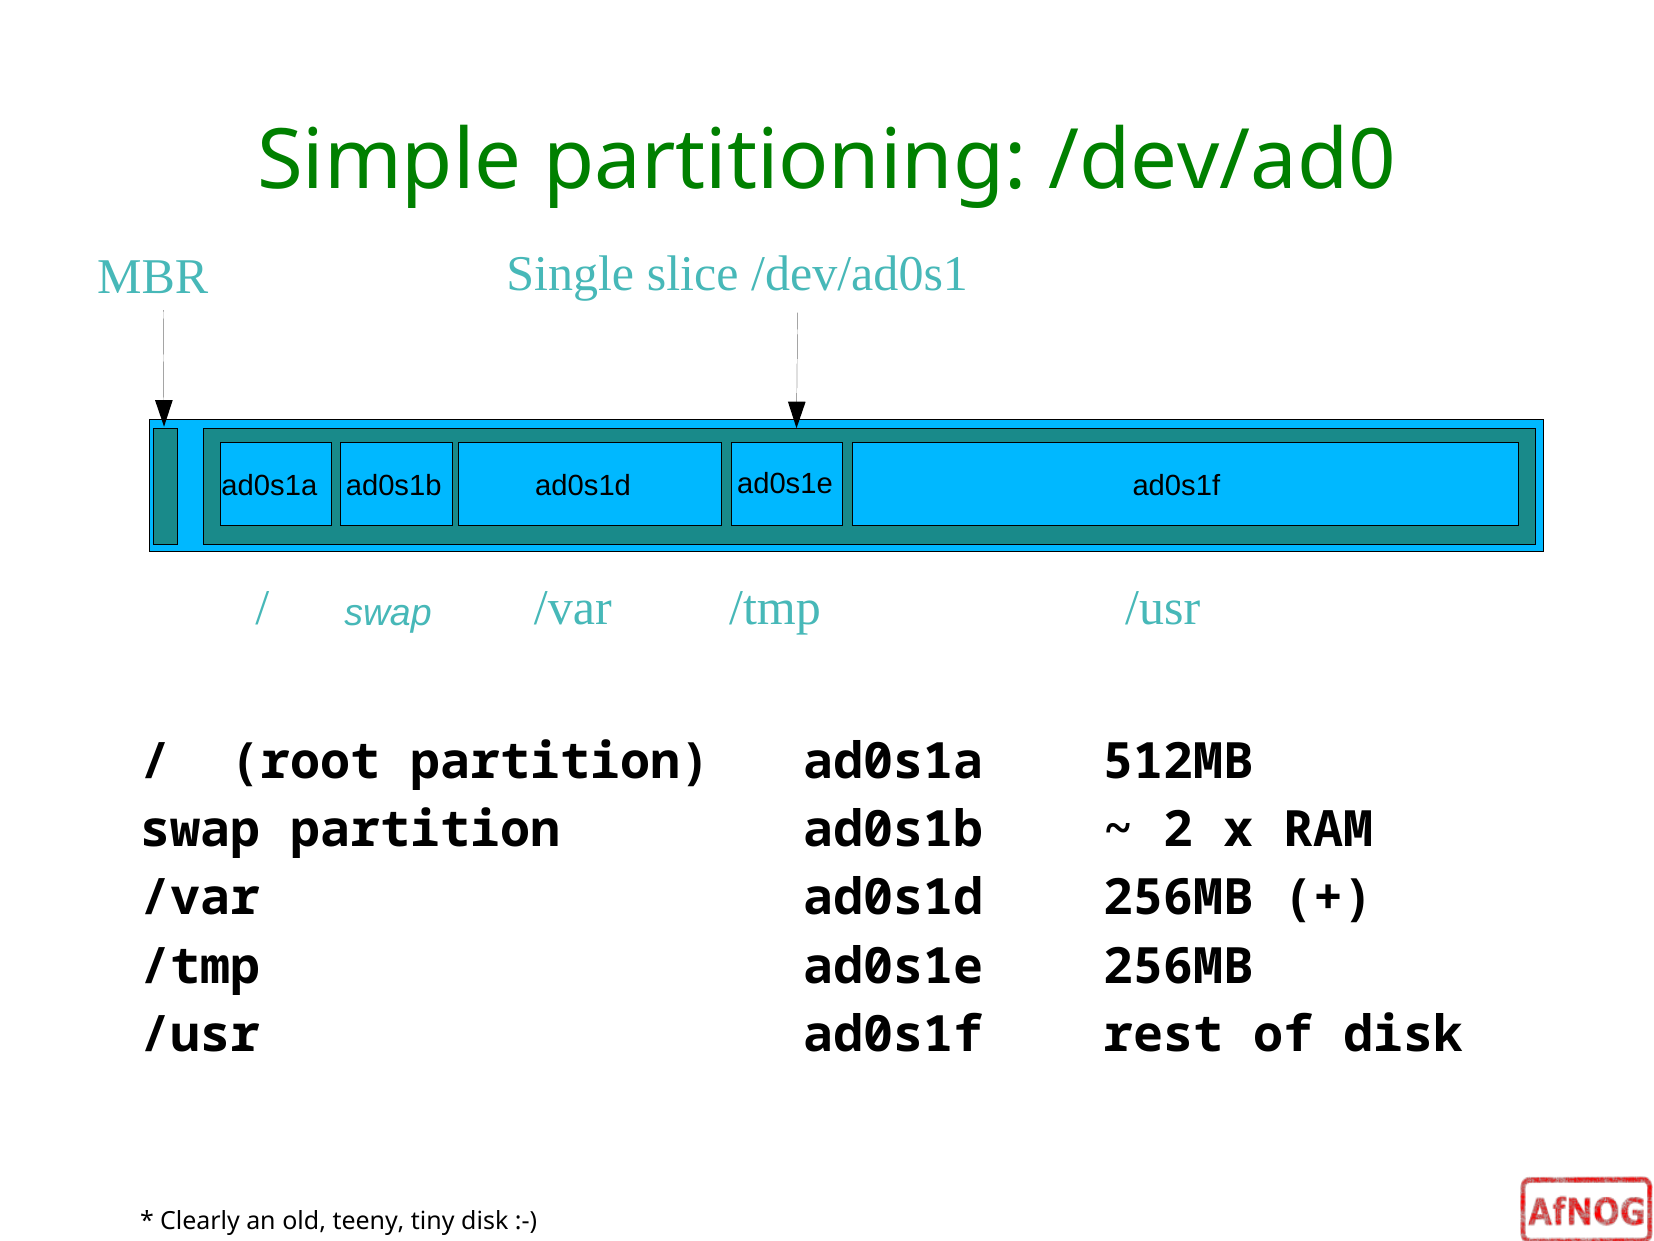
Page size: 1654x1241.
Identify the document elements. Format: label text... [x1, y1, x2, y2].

text_box / (root partition) ad0s1a 512MB swap partition ad0s1b ~ 2 x RAM /var ad0s1d 256MB (+) /tmp ad0s1e 256MB /usr ad0s1f rest of disk * Clearly an old, teeny, tiny disk :-) [140, 724, 1513, 1192]
text_box /var [533, 579, 633, 641]
text_box ad0s1a [221, 468, 329, 506]
text_box swap [344, 591, 440, 640]
text_box ad0s1f [1132, 468, 1233, 506]
text_box ad0s1b [345, 468, 454, 506]
text_box / [255, 579, 273, 641]
text_box [149, 419, 1544, 552]
text_box MBR [97, 248, 223, 310]
text_box /tmp [729, 579, 846, 641]
text_box ad0s1e [737, 467, 845, 504]
text_box ad0s1d [535, 468, 643, 506]
text_box Single slice /dev/ad0s1 [506, 245, 1088, 307]
text_box /usr [1125, 579, 1224, 641]
picture [1519, 1175, 1654, 1241]
title Simple partitioning: /dev/ad0 [121, 73, 1533, 241]
